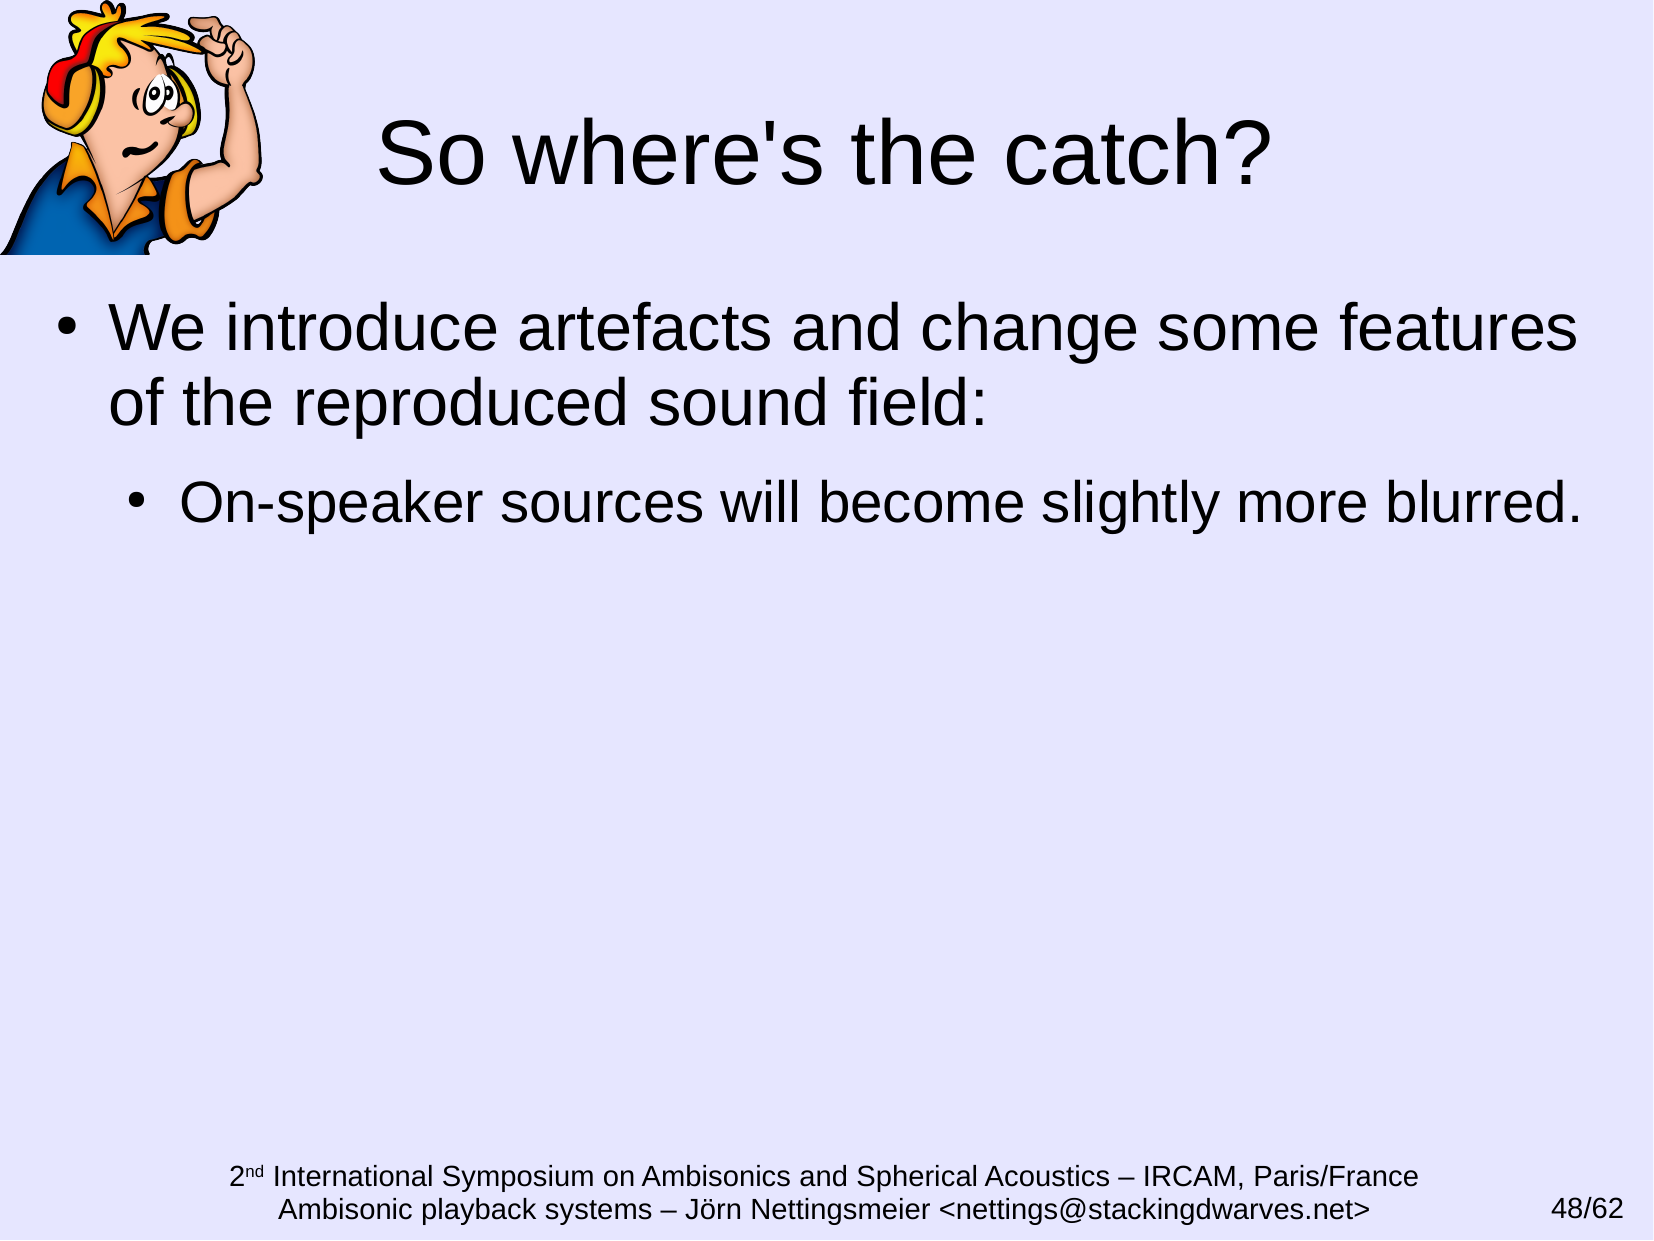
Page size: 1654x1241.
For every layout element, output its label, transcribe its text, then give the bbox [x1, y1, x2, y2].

list We introduce artefacts and change some features of the reproduced sound field: On-speaker sources will become slightly more blurred. [37, 290, 1613, 1109]
title So where's the catch? [37, 49, 1613, 257]
picture [0, 0, 263, 255]
